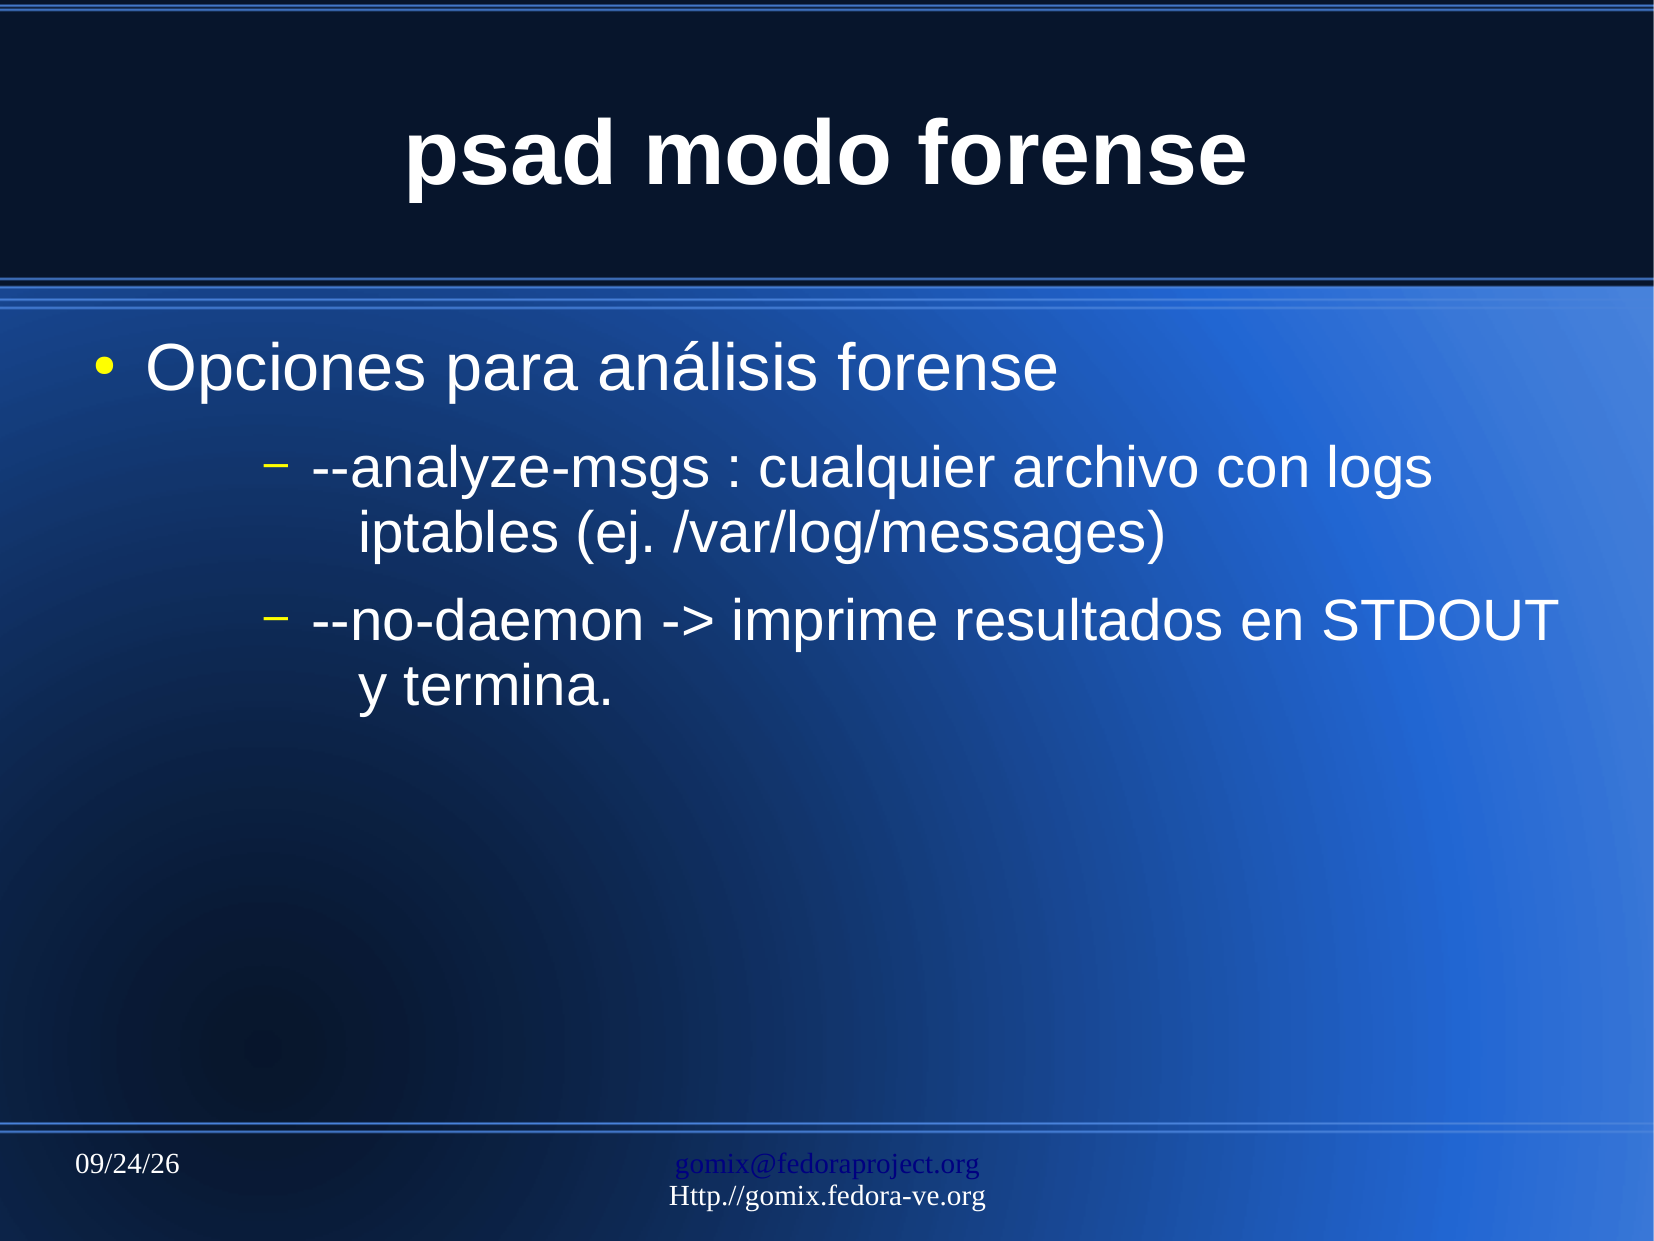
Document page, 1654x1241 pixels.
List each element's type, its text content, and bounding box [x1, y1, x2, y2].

picture [0, 0, 1654, 1241]
title psad modo forense [82, 49, 1571, 257]
list Opciones para análisis forense --analyze-msgs : cualquier archivo con logs iptables (ej. /var/log/messages) --no-daemon -> imprime resultados en STDOUT y termina. [75, 330, 1564, 1126]
